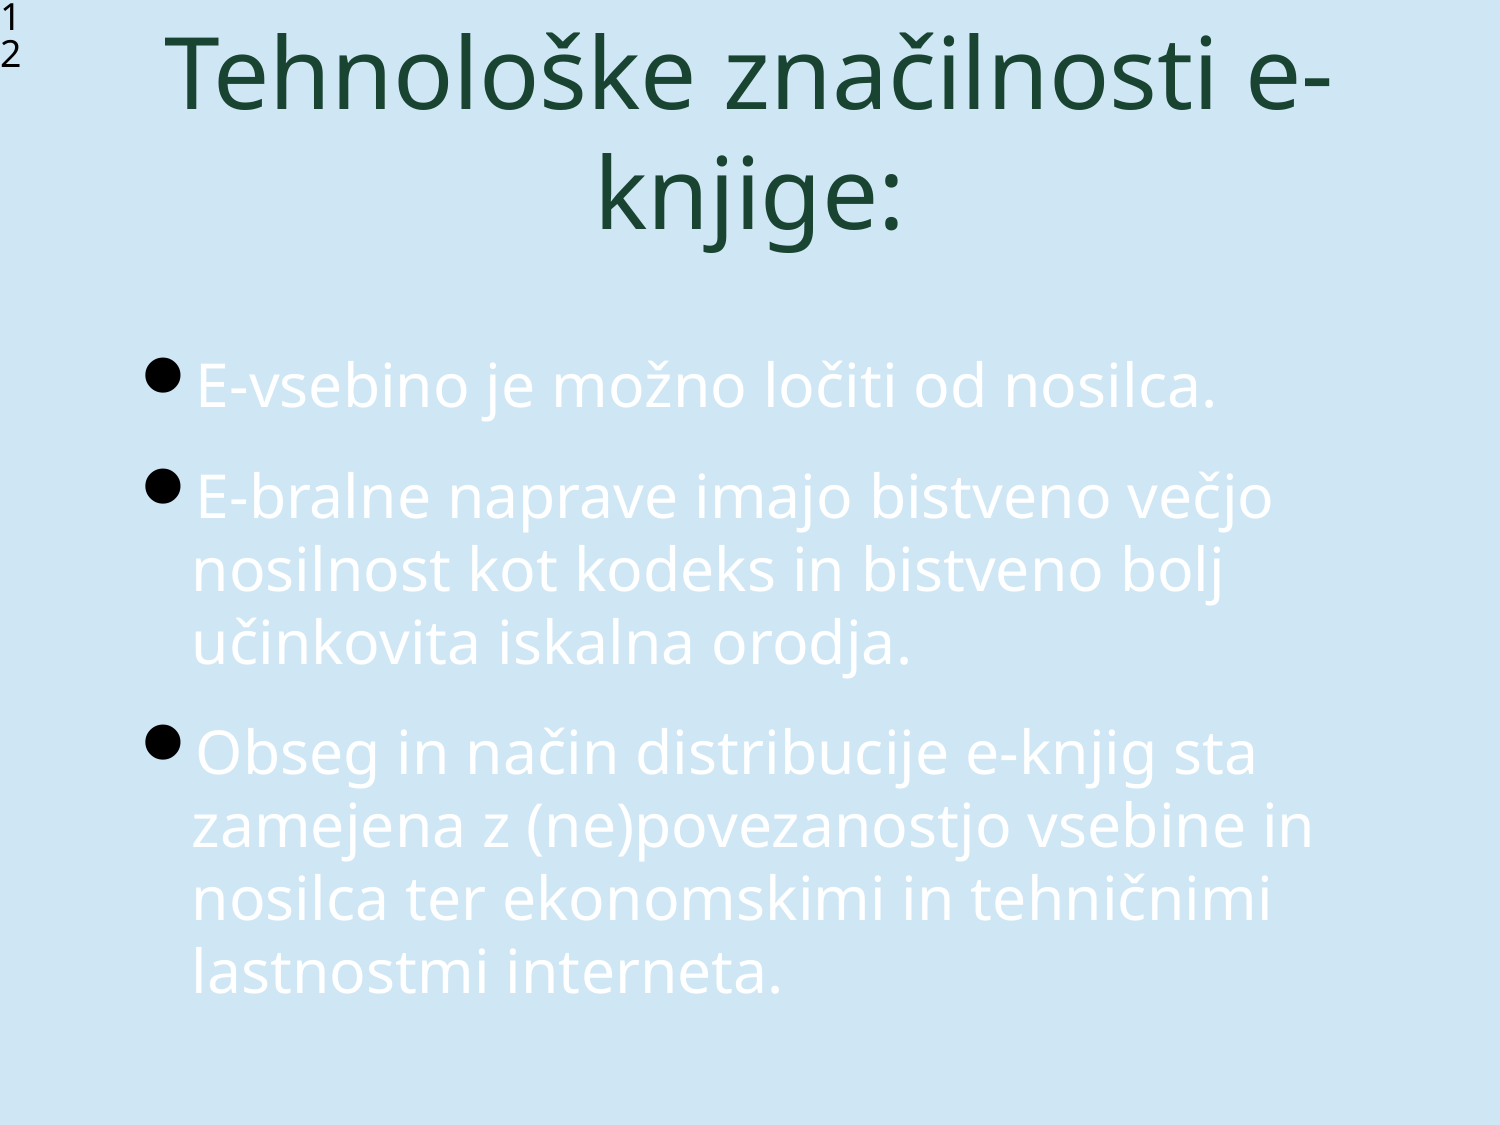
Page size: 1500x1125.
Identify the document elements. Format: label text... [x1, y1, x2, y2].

title Tehnološke značilnosti e-knjige: [125, 12, 1375, 246]
list E-vsebino je možno ločiti od nosilca. E-bralne naprave imajo bistveno večjo nosilnost kot kodeks in bistveno bolj učinkovita iskalna orodja. Obseg in način distribucije e-knjig sta zamejena z (ne)povezanostjo vsebine in nosilca ter ekonomskimi in tehničnimi lastnostmi interneta. [125, 339, 1375, 1026]
